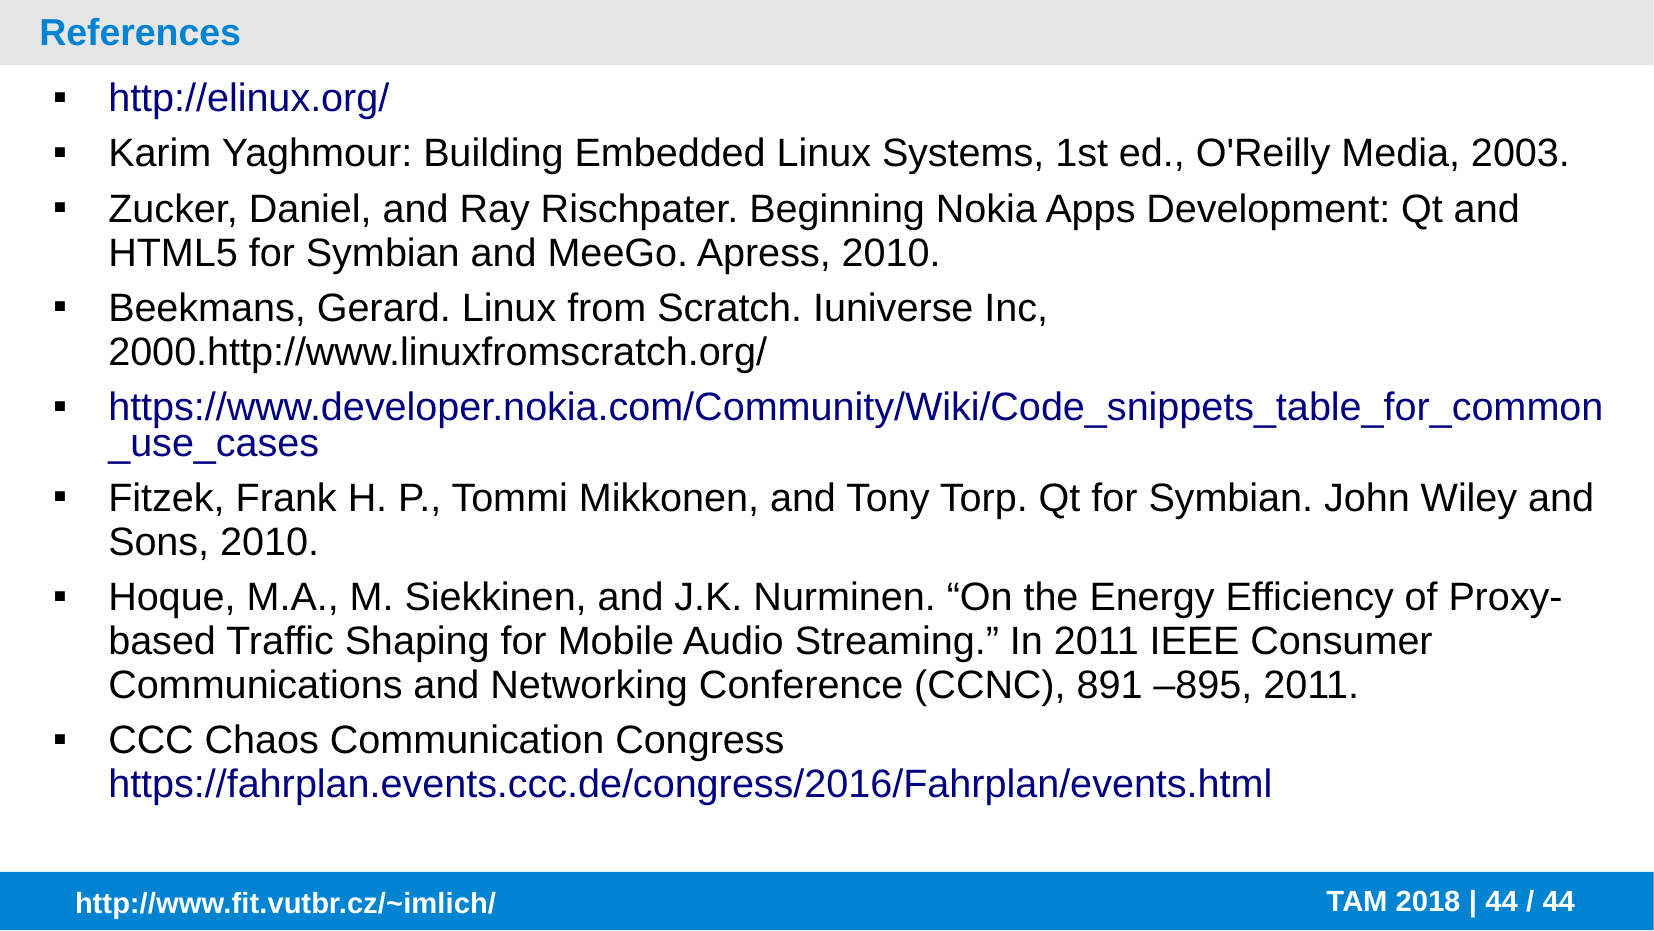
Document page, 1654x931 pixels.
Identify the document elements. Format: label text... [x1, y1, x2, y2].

list http://elinux.org/ Karim Yaghmour: Building Embedded Linux Systems, 1st ed., O'Reilly Media, 2003. Zucker, Daniel, and Ray Rischpater. Beginning Nokia Apps Development: Qt and HTML5 for Symbian and MeeGo. Apress, 2010. Beekmans, Gerard. Linux from Scratch. Iuniverse Inc, 2000.http://www.linuxfromscratch.org/ https://www.developer.nokia.com/Community/Wiki/Code_snippets_table_for_common_use_cases Fitzek, Frank H. P., Tommi Mikkonen, and Tony Torp. Qt for Symbian. John Wiley and Sons, 2010. Hoque, M.A., M. Siekkinen, and J.K. Nurminen. “On the Energy Efficiency of Proxy-based Traffic Shaping for Mobile Audio Streaming.” In 2011 IEEE Consumer Communications and Networking Conference (CCNC), 891 –895, 2011. CCC Chaos Communication Congress https://fahrplan.events.ccc.de/congress/2016/Fahrplan/events.html [37, 76, 1613, 866]
title References [39, 4, 1615, 61]
